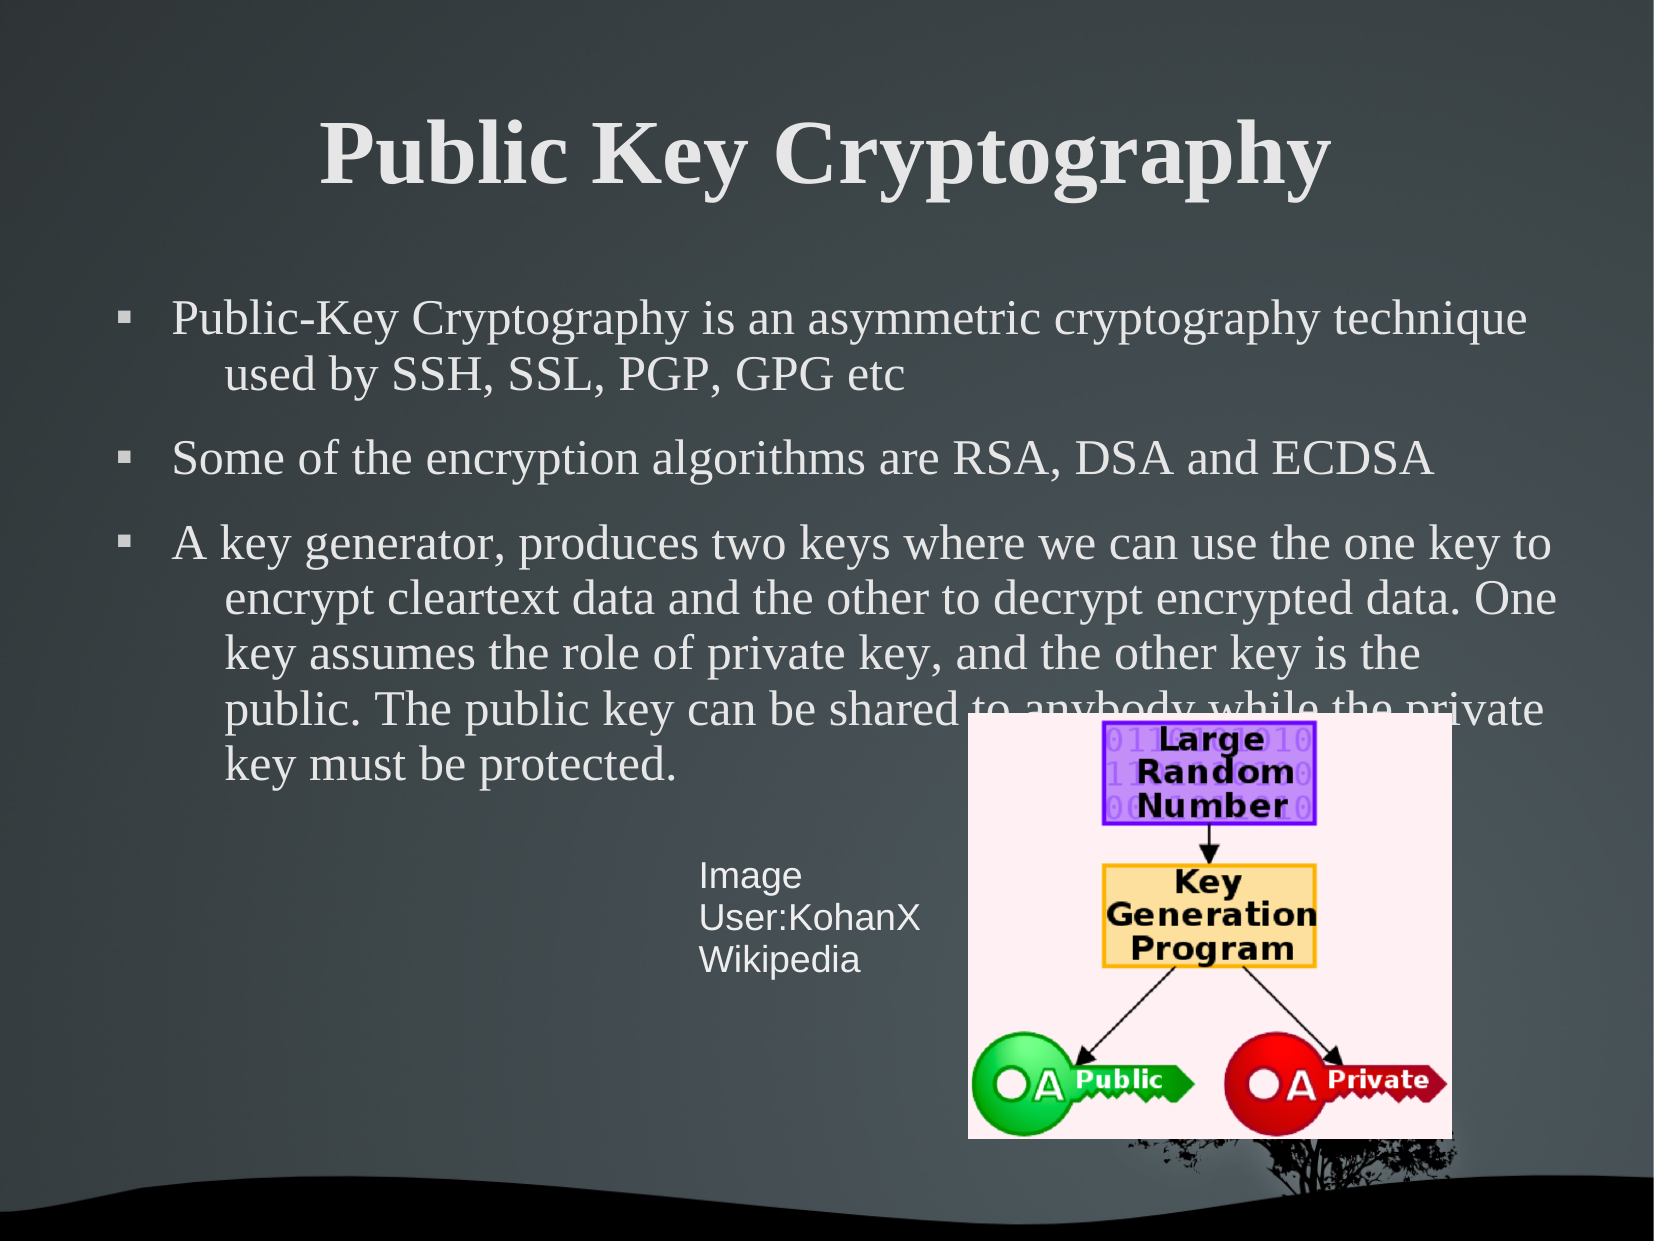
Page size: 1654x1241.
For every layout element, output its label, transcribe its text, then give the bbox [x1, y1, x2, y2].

title Public Key Cryptography [82, 49, 1571, 257]
text_box Image User:KohanX Wikipedia [683, 847, 936, 989]
list Public-Key Cryptography is an asymmetric cryptography technique used by SSH, SSL, PGP, GPG etc Some of the encryption algorithms are RSA, DSA and ECDSA A key generator, produces two keys where we can use the one key to encrypt cleartext data and the other to decrypt encrypted data. One key assumes the role of private key, and the other key is the public. The public key can be shared to anybody while the private key must be protected. [82, 290, 1571, 1109]
picture [0, 0, 1654, 1241]
